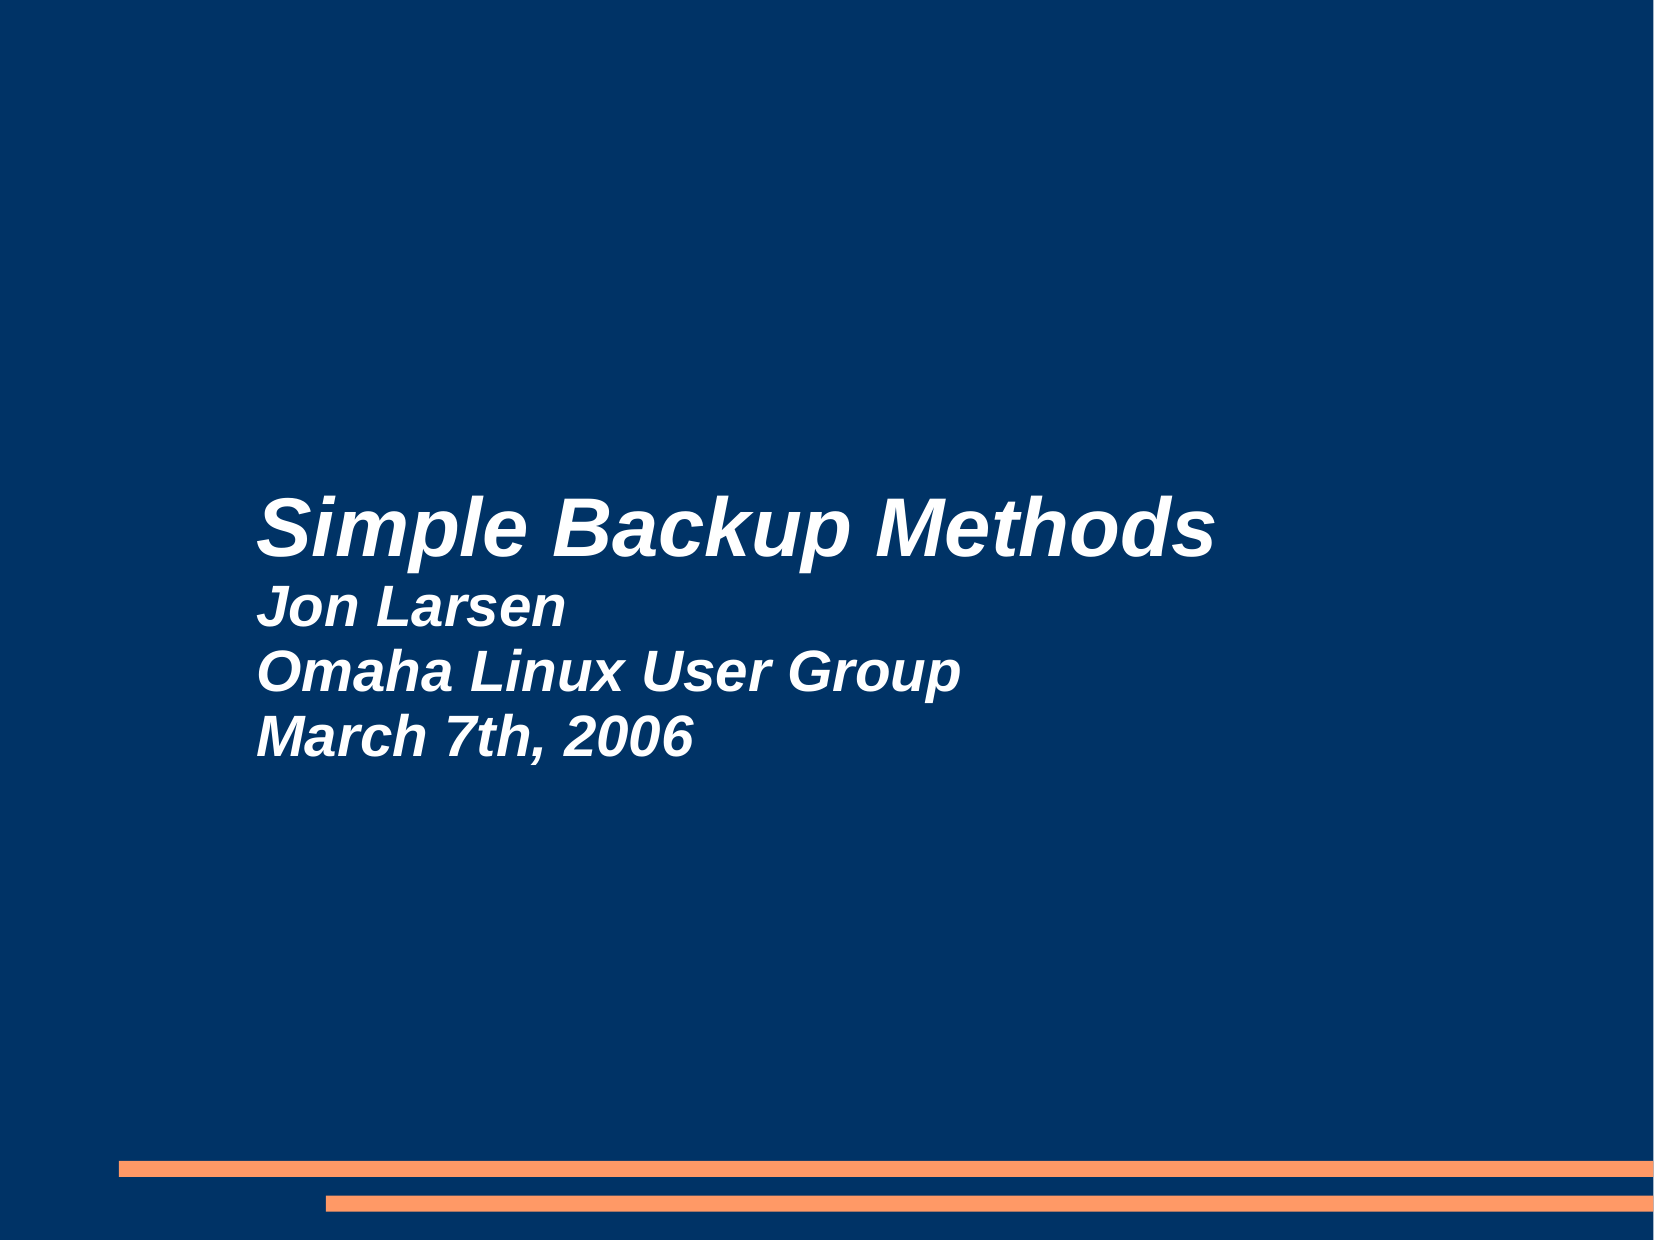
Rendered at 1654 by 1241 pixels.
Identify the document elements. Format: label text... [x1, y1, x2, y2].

text_box Simple Backup Methods Jon Larsen Omaha Linux User Group March 7th, 2006 [256, 466, 1413, 784]
